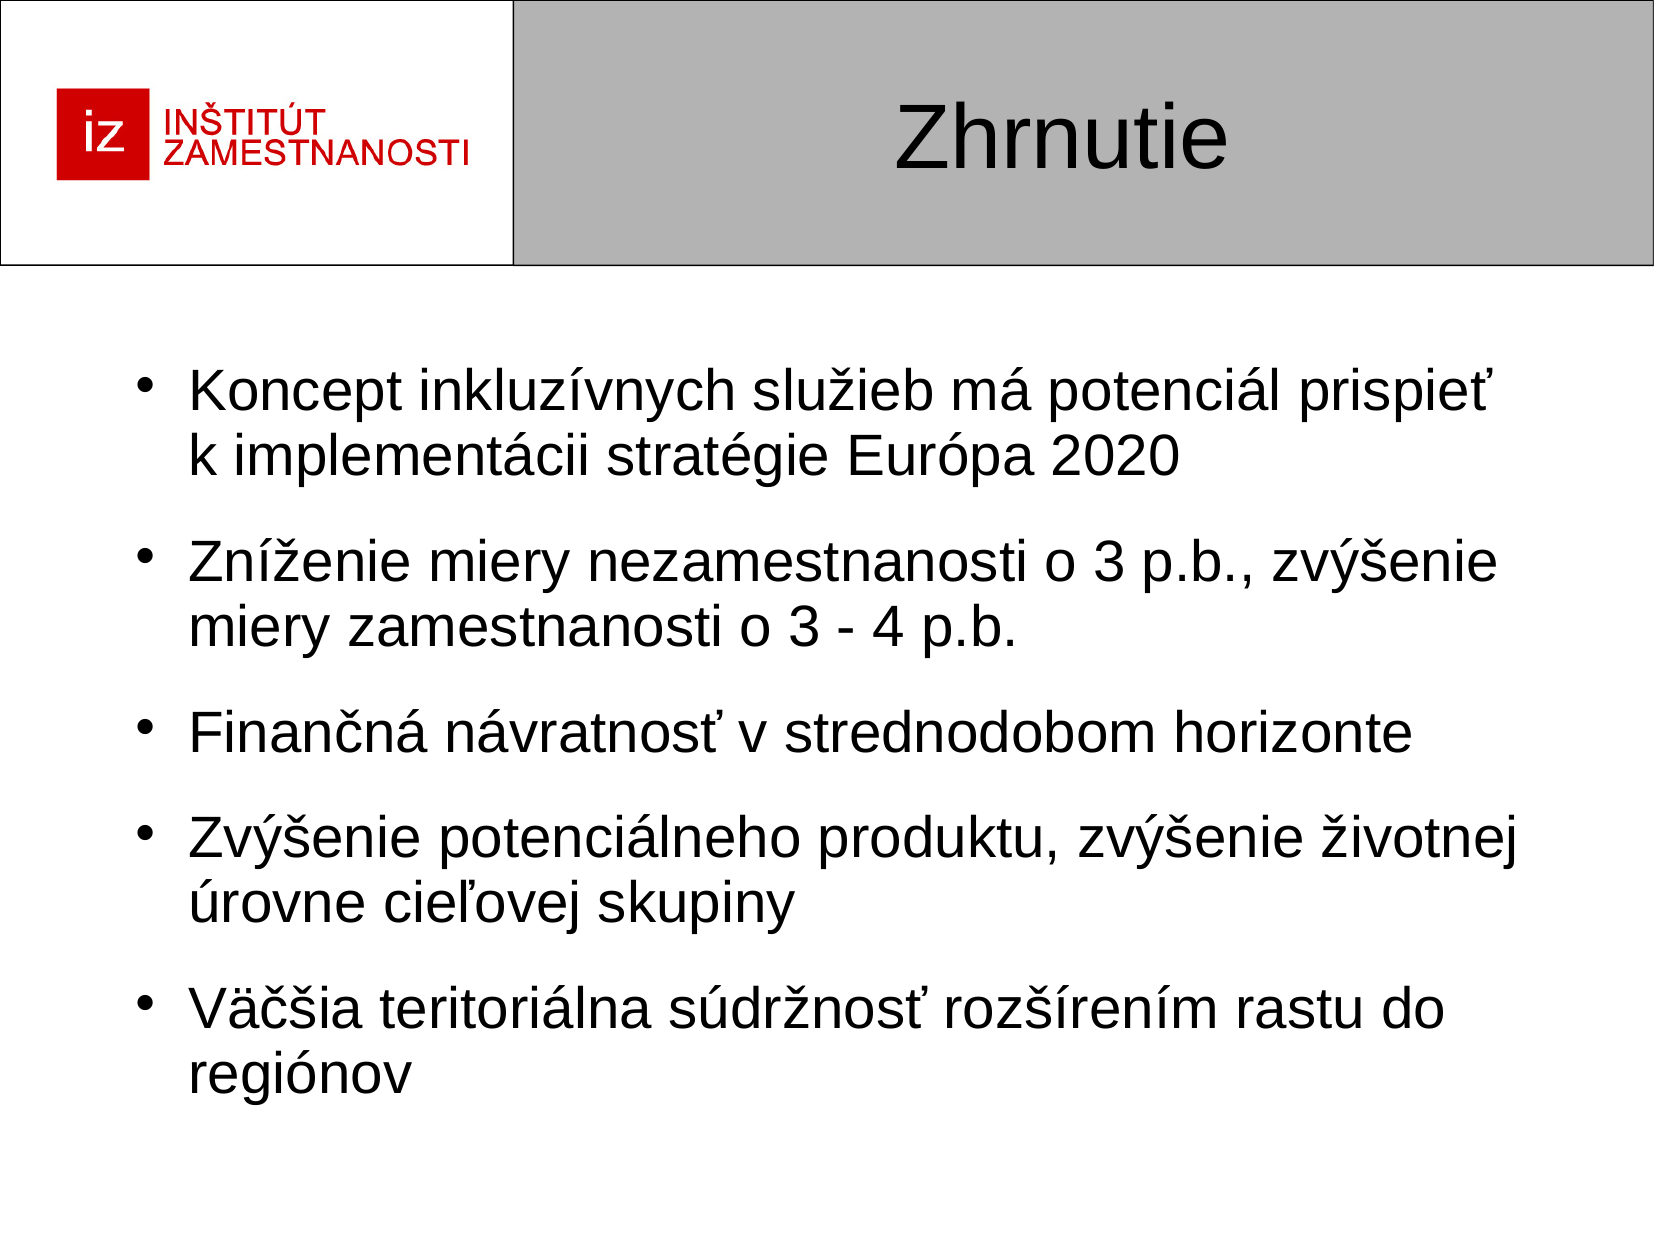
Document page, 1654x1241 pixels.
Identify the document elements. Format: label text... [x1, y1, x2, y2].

list Koncept inkluzívnych služieb má potenciál prispieť k implementácii stratégie Európa 2020 Zníženie miery nezamestnanosti o 3 p.b., zvýšenie miery zamestnanosti o 3 - 4 p.b. Finančná návratnosť v strednodobom horizonte Zvýšenie potenciálneho produktu, zvýšenie životnej úrovne cieľovej skupiny Väčšia teritoriálna súdržnosť rozšírením rastu do regiónov [118, 354, 1530, 1121]
picture [5, 7, 512, 256]
title Zhrnutie [560, 37, 1565, 229]
